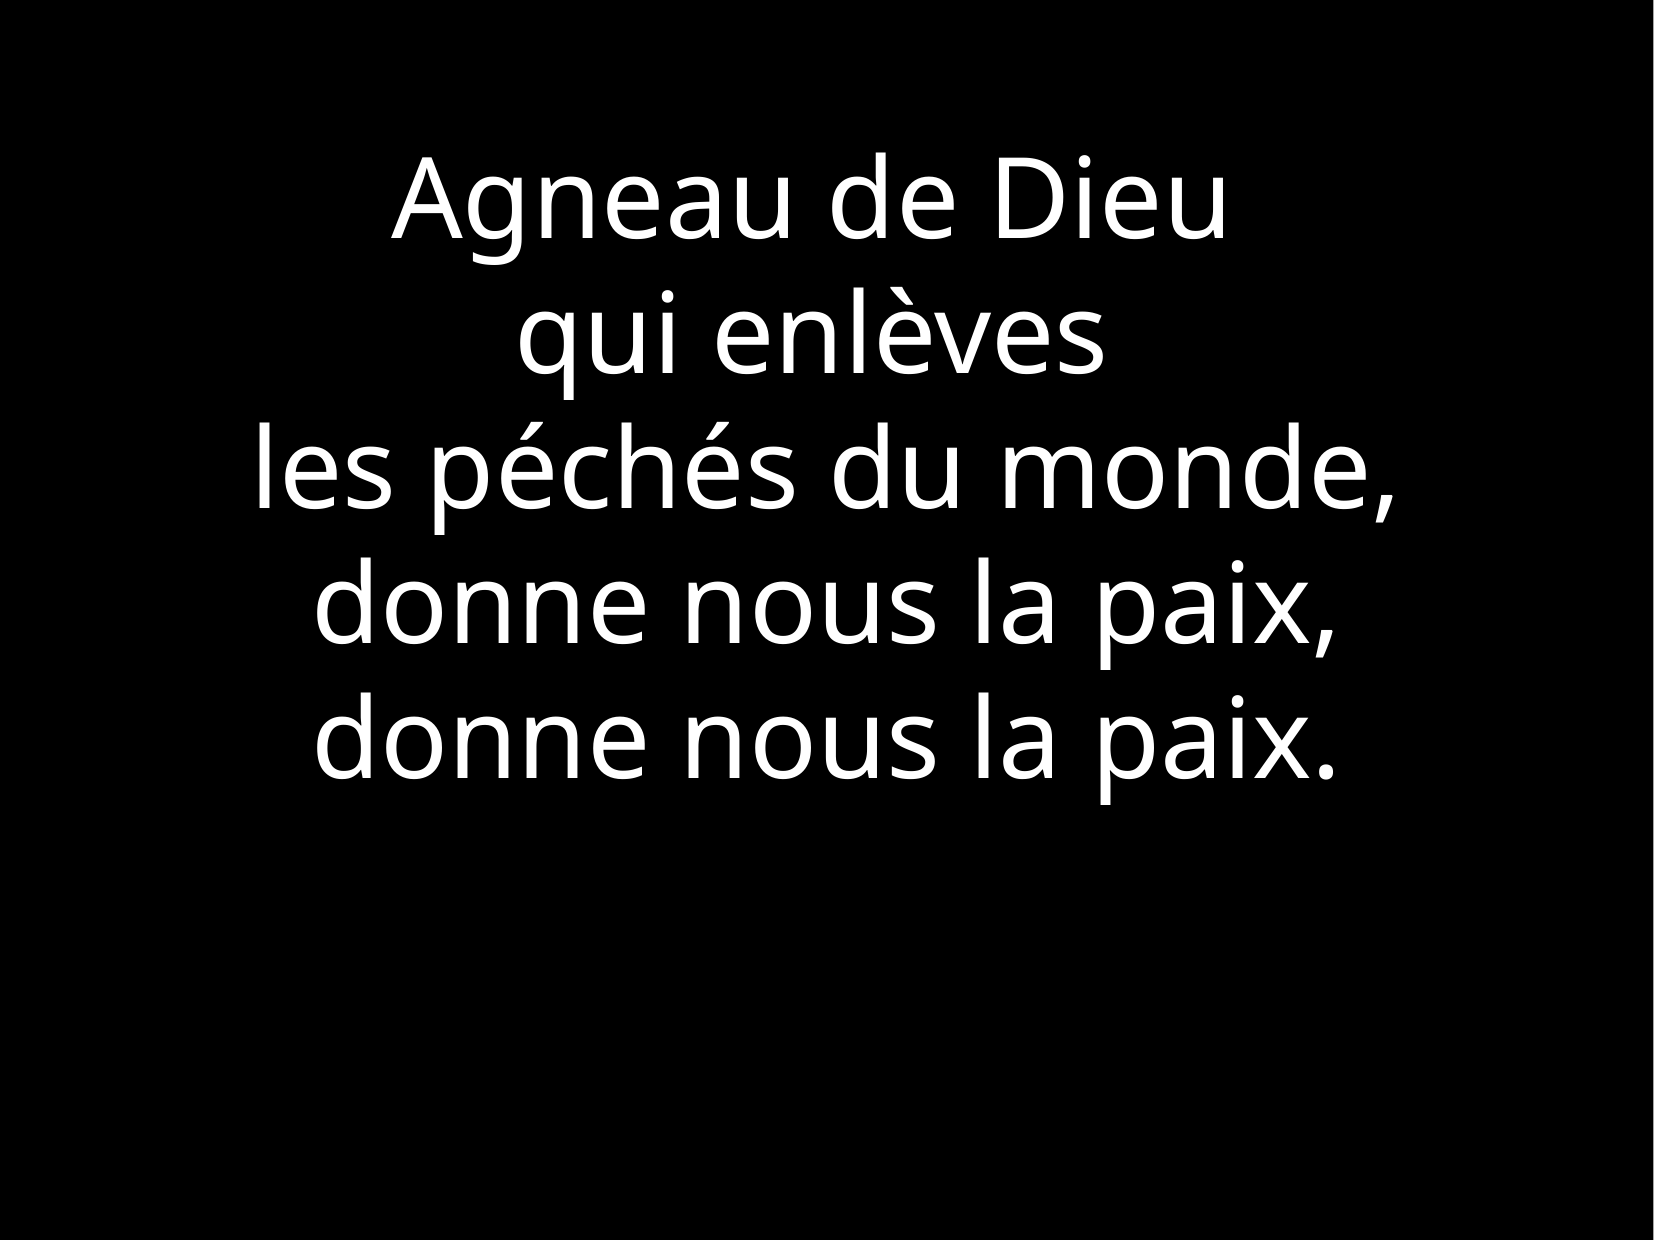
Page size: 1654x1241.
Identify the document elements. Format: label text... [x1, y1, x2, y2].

text_box Agneau de Dieu qui enlèves les péchés du monde, donne nous la paix, donne nous la paix. [29, 88, 1625, 975]
